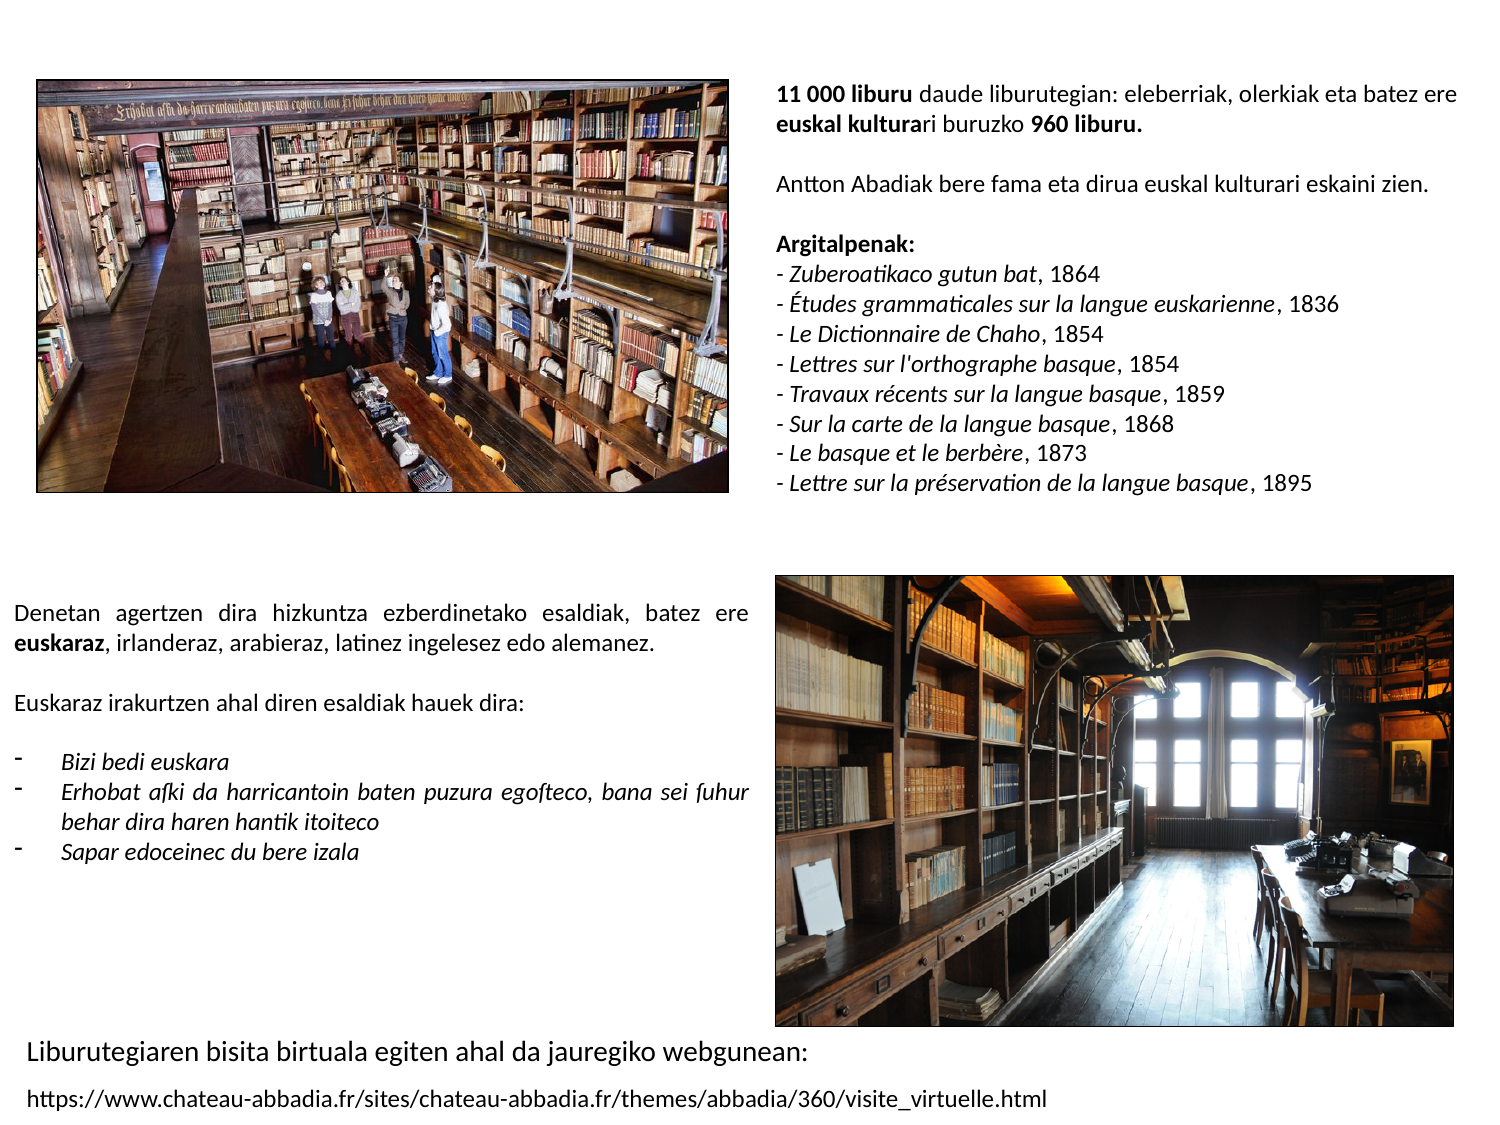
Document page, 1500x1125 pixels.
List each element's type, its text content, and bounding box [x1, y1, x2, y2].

text_box Liburutegiaren bisita birtuala egiten ahal da jauregiko webgunean: [11, 1024, 869, 1075]
text_box https://www.chateau-abbadia.fr/sites/chateau-abbadia.fr/themes/abbadia/360/visite_virtuelle.html [11, 1075, 1131, 1121]
picture [775, 575, 1454, 1026]
text_box Denetan agertzen dira hizkuntza ezberdinetako esaldiak, batez ere euskaraz, irlanderaz, arabieraz, latinez ingelesez edo alemanez. Euskaraz irakurtzen ahal diren esaldiak hauek dira: Bizi bedi euskara Erhobat aſki da harricantoin baten puzura egoſteco, bana sei ſuhur behar dira haren hantik itoiteco Sapar edoceinec du bere izala [0, 588, 765, 874]
picture [37, 80, 727, 492]
text_box 11 000 liburu daude liburutegian: eleberriak, olerkiak eta batez ere euskal kulturari buruzko 960 liburu. Antton Abadiak bere fama eta dirua euskal kulturari eskaini zien. Argitalpenak: - Zuberoatikaco gutun bat, 1864 - Études grammaticales sur la langue euskarienne, 1836 - Le Dictionnaire de Chaho, 1854 - Lettres sur l'orthographe basque, 1854 - Travaux récents sur la langue basque, 1859 - Sur la carte de la langue basque, 1868 - Le basque et le berbère, 1873 - Lettre sur la préservation de la langue basque, 1895 [761, 70, 1500, 505]
